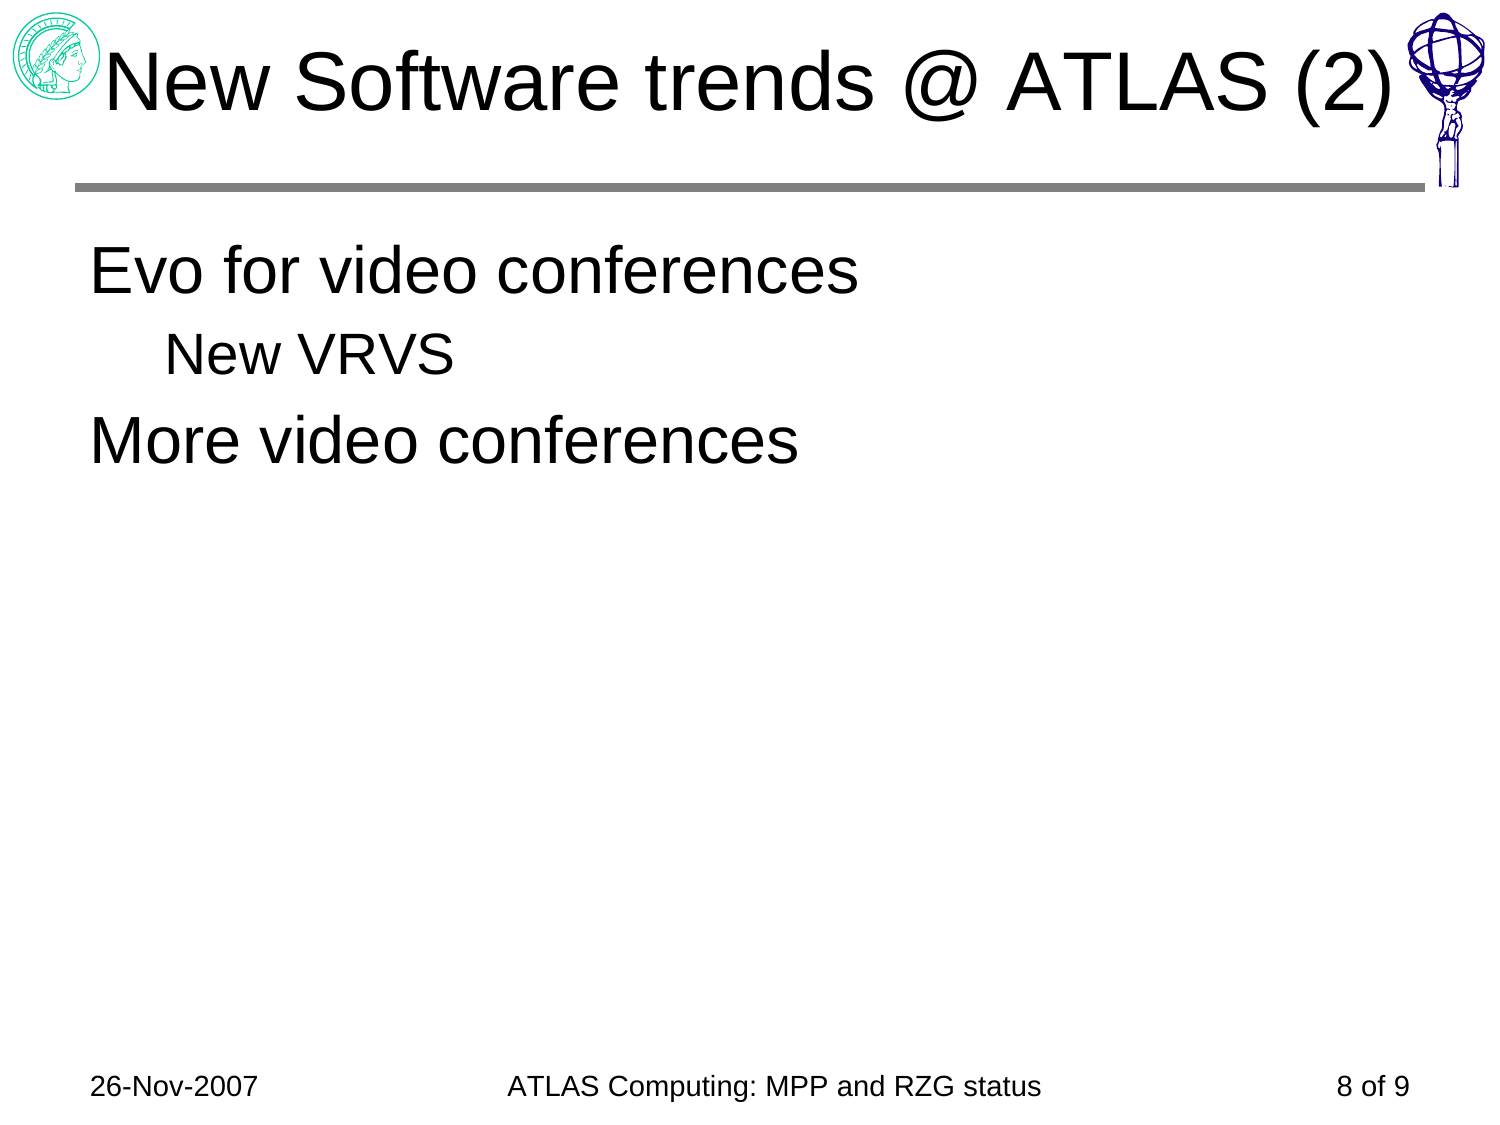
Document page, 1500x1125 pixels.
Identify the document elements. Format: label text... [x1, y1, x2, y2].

title New Software trends @ ATLAS (2) [75, 12, 1426, 151]
list Evo for video conferences New VRVS More video conferences [75, 224, 1426, 1038]
